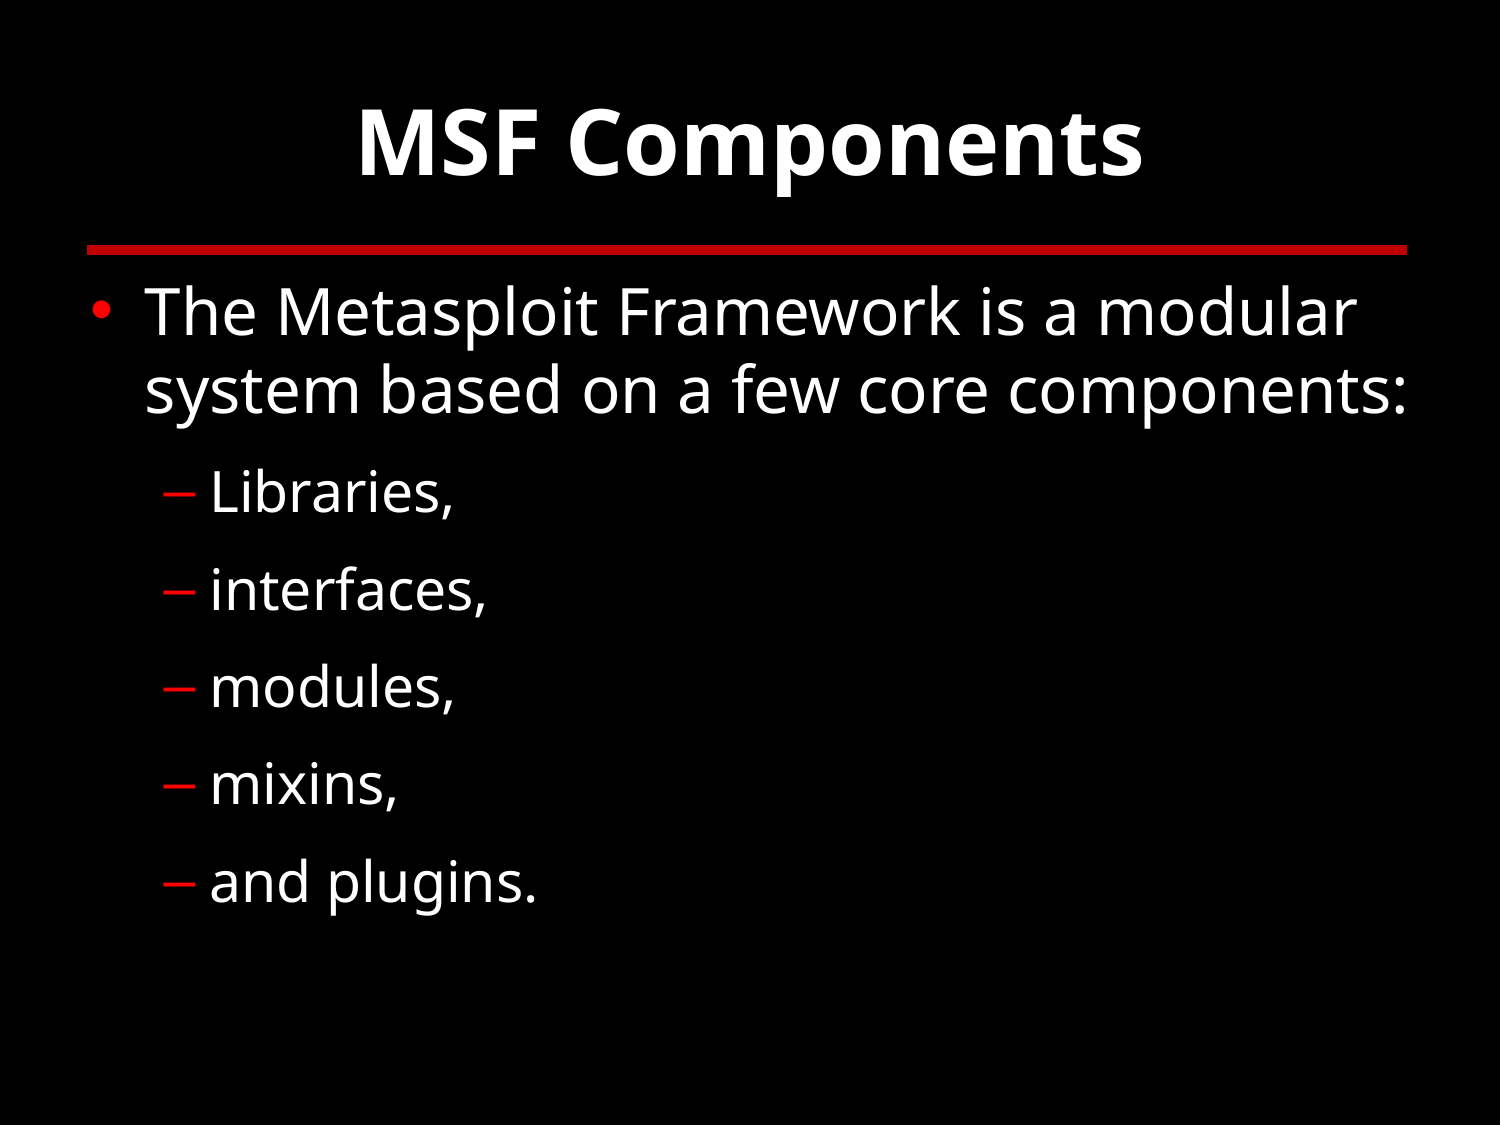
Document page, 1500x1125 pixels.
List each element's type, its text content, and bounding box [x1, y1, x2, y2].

title MSF Components [75, 45, 1425, 233]
list The Metasploit Framework is a modular system based on a few core components: Libraries, interfaces, modules, mixins, and plugins. [75, 262, 1425, 1005]
